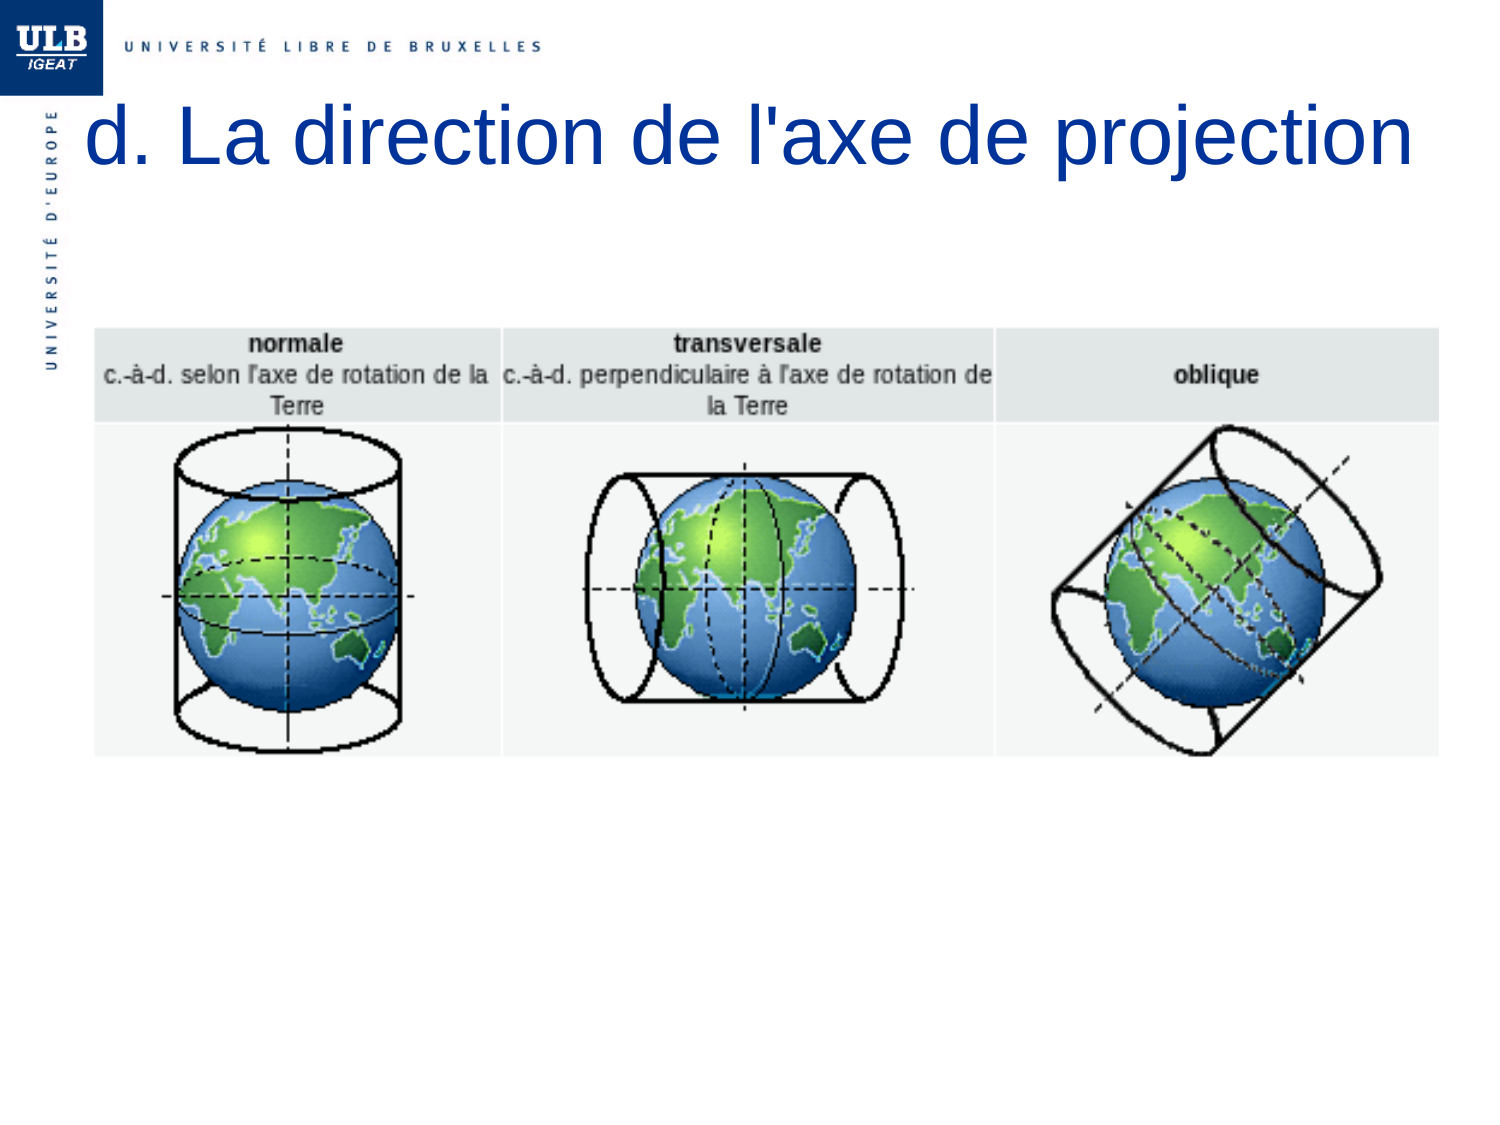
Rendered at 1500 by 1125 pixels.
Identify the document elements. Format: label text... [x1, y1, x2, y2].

title d. La direction de l'axe de projection [75, 21, 1425, 257]
picture [0, 0, 1500, 1125]
